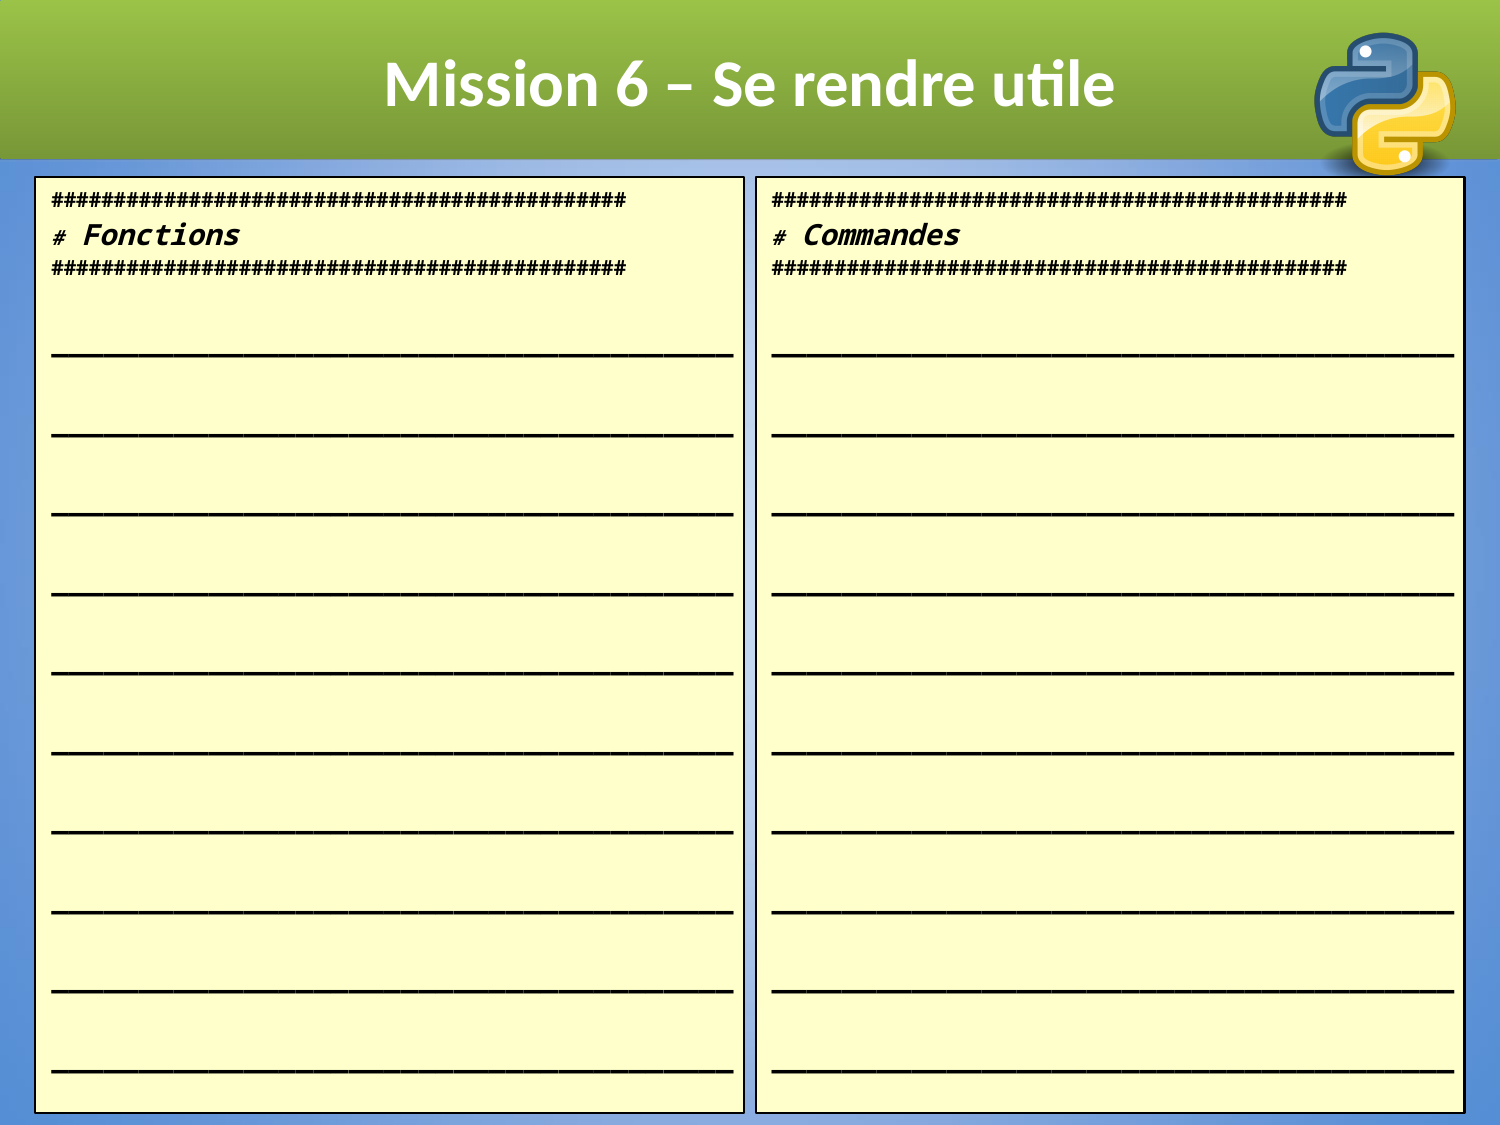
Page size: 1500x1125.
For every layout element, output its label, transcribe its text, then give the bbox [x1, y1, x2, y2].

text_box ############################################## # Commandes ############################################## _______________________________________ _______________________________________ _______________________________________ _______________________________________ _______________________________________ _______________________________________ _______________________________________ _______________________________________ _______________________________________ _______________________________________ _______________________________________ _______________________________________ _______________________________________ _______________________________________ [755, 177, 1465, 1114]
picture [0, 29, 1500, 1125]
text_box ############################################## # Fonctions ############################################## _______________________________________ _______________________________________ _______________________________________ _______________________________________ _______________________________________ _______________________________________ _______________________________________ _______________________________________ _______________________________________ _______________________________________ _______________________________________ _______________________________________ _______________________________________ _______________________________________ [35, 177, 745, 1114]
text_box Mission 6 – Se rendre utile [0, 0, 1500, 159]
